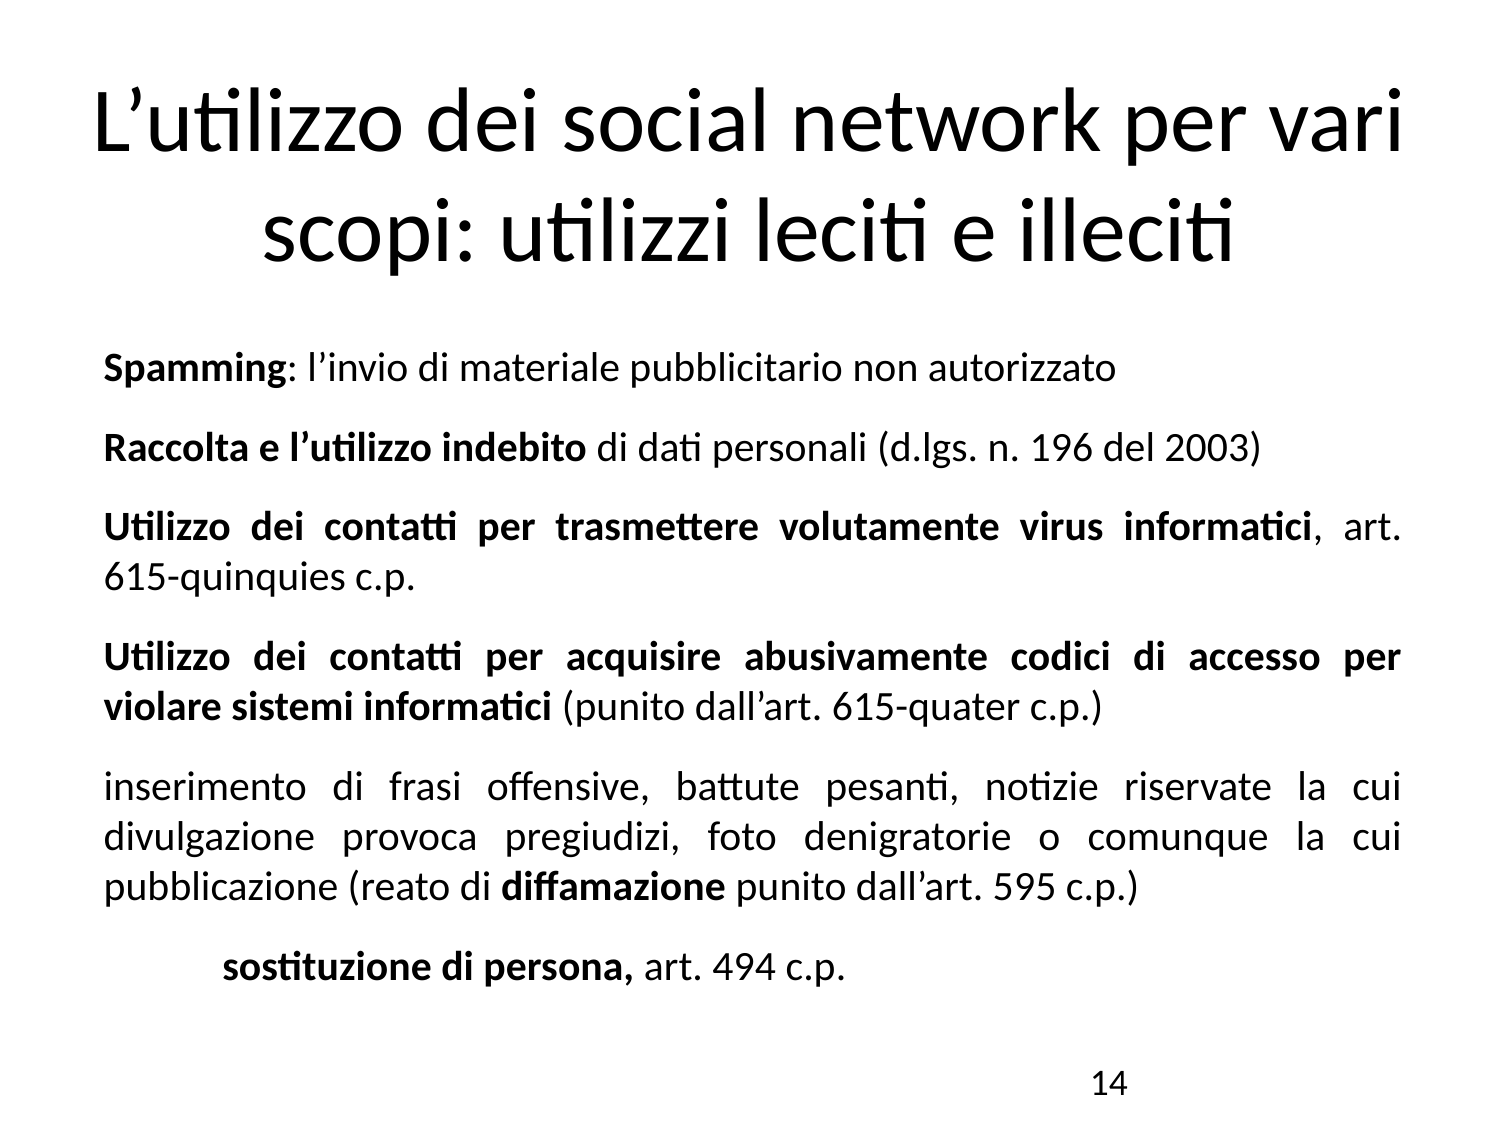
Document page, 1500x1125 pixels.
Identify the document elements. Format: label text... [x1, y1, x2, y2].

title L’utilizzo dei social network per vari scopi: utilizzi leciti e illeciti [75, 45, 1426, 288]
text_box <numero> [1074, 1042, 1426, 1103]
text_box Spamming: l’invio di materiale pubblicitario non autorizzato Raccolta e l’utilizzo indebito di dati personali (d.lgs. n. 196 del 2003) Utilizzo dei contatti per trasmettere volutamente virus informatici, art. 615-quinquies c.p. Utilizzo dei contatti per acquisire abusivamente codici di accesso per violare sistemi informatici (punito dall’art. 615-quater c.p.) inserimento di frasi offensive, battute pesanti, notizie riservate la cui divulgazione provoca pregiudizi, foto denigratorie o comunque la cui pubblicazione (reato di diffamazione punito dall’art. 595 c.p.) sostituzione di persona, art. 494 c.p. [88, 324, 1418, 1125]
